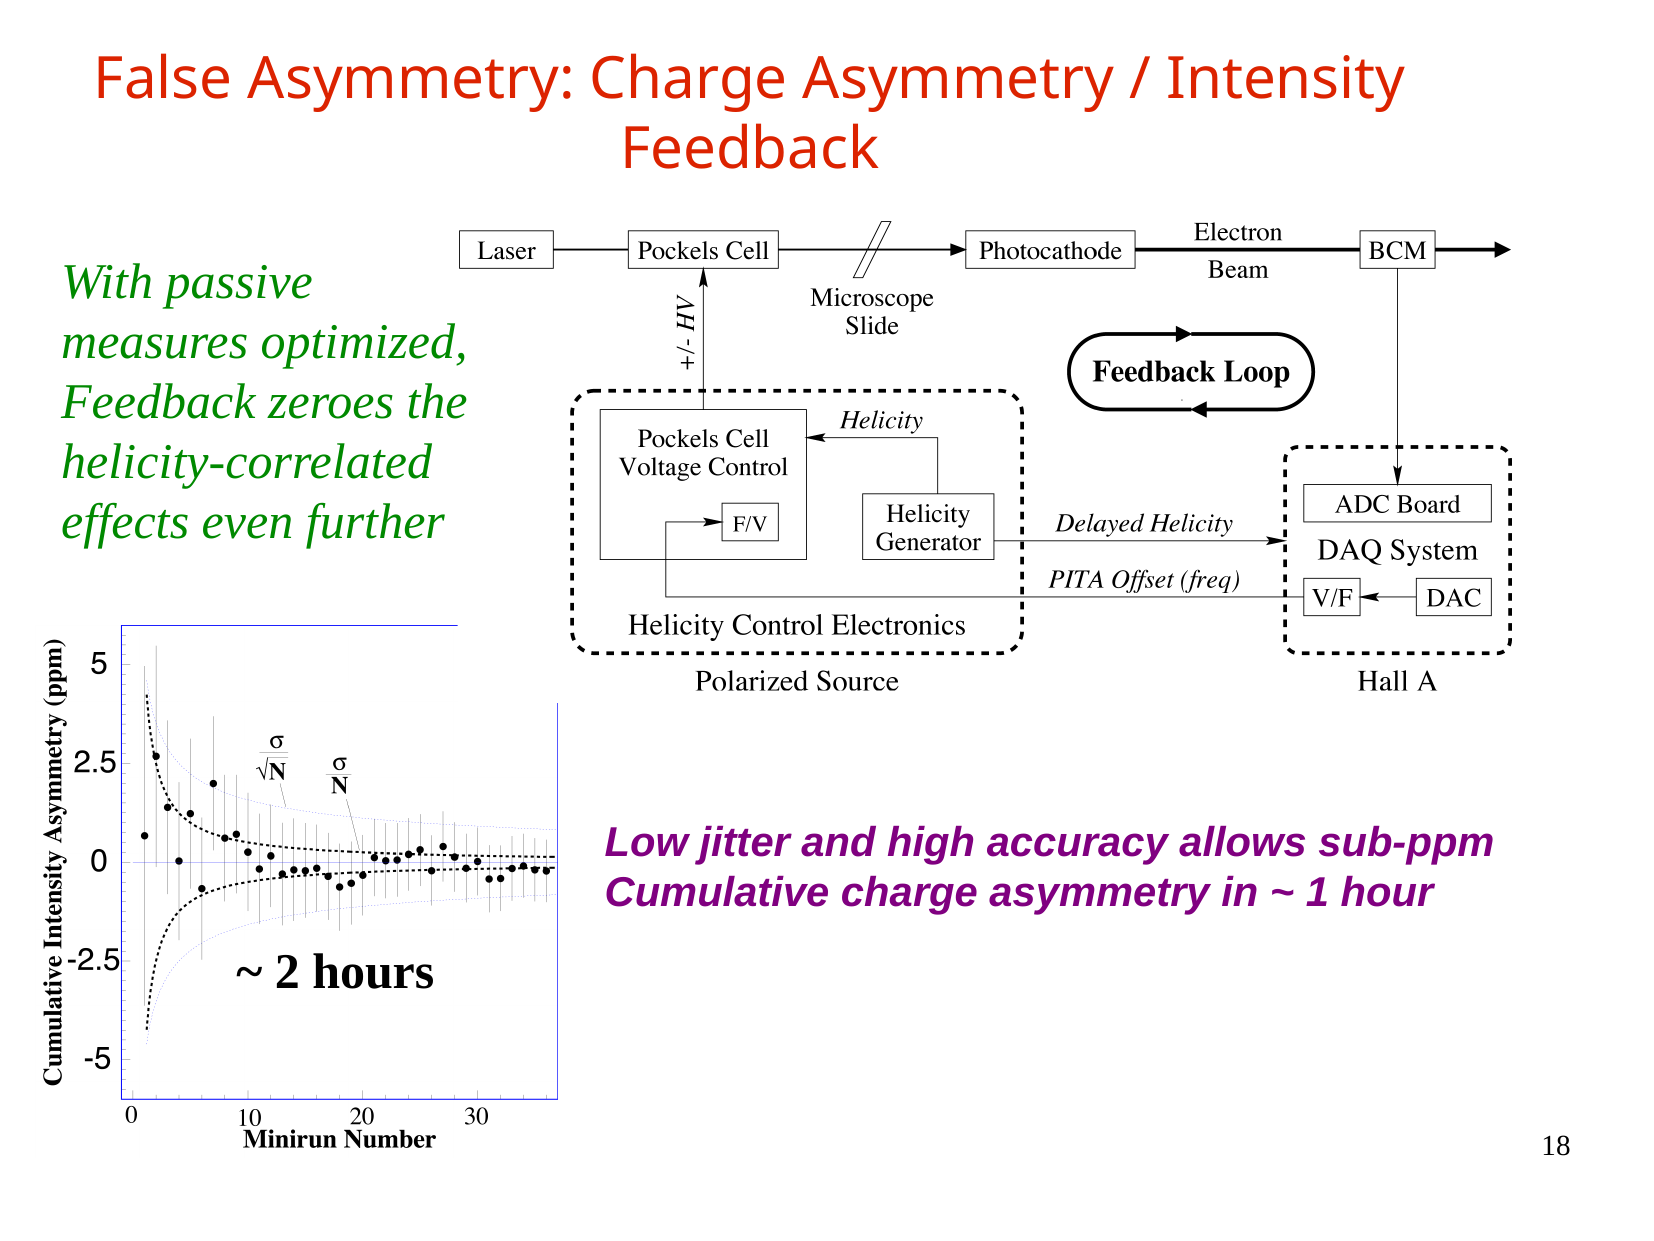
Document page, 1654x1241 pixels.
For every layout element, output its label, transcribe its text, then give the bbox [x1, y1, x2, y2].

text_box False Asymmetry: Charge Asymmetry / Intensity Feedback [75, 45, 1426, 176]
text_box ~ 2 hours [221, 930, 450, 1007]
text_box Low jitter and high accuracy allows sub-ppm Cumulative charge asymmetry in ~ 1 hour [589, 806, 1510, 923]
text_box With passive measures optimized, Feedback zeroes the helicity-correlated effects even further [46, 240, 496, 557]
picture [35, 209, 1583, 1158]
